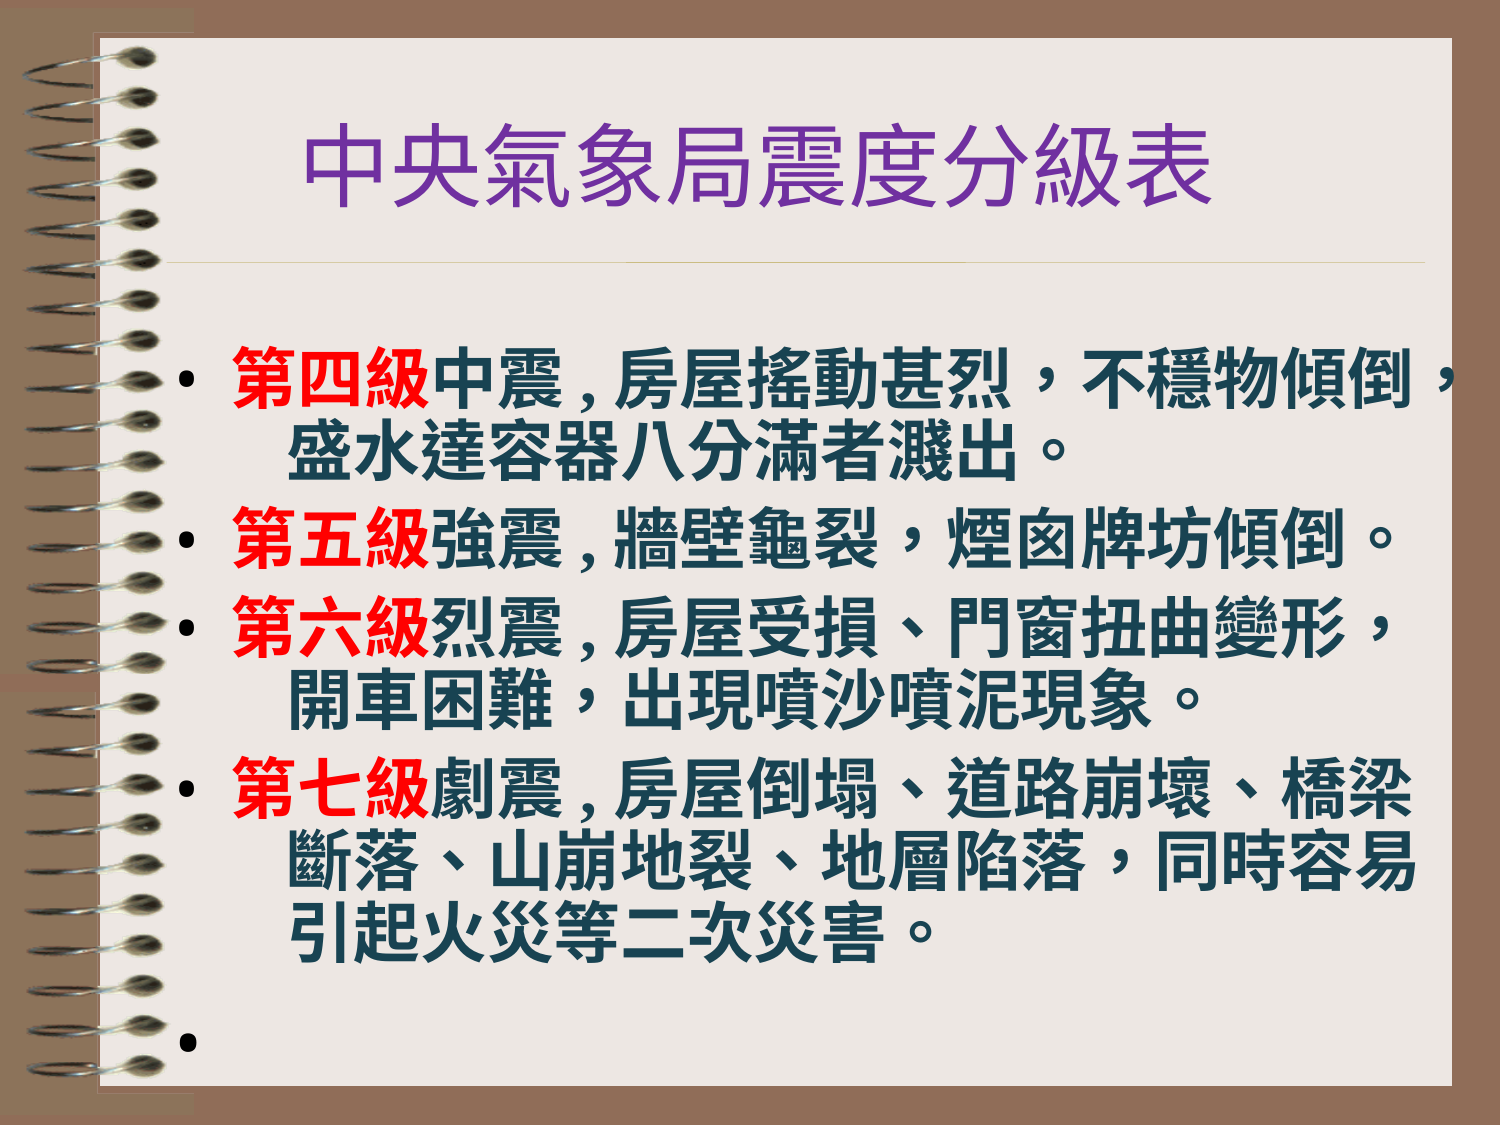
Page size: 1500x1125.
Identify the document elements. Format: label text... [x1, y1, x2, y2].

text_box 中央氣象局震度分級表 [254, 102, 1281, 227]
list 第四級中震,房屋搖動甚烈，不穩物傾倒，盛水達容器八分滿者濺出。 第五級強震,牆壁龜裂，煙囪牌坊傾倒。 第六級烈震,房屋受損、門窗扭曲變形，開車困難，出現噴沙噴泥現象。 第七級劇震,房屋倒塌、道路崩壞、橋梁斷落、山崩地裂、地層陷落，同時容易引起火災等二次災害。 [159, 338, 1447, 1036]
